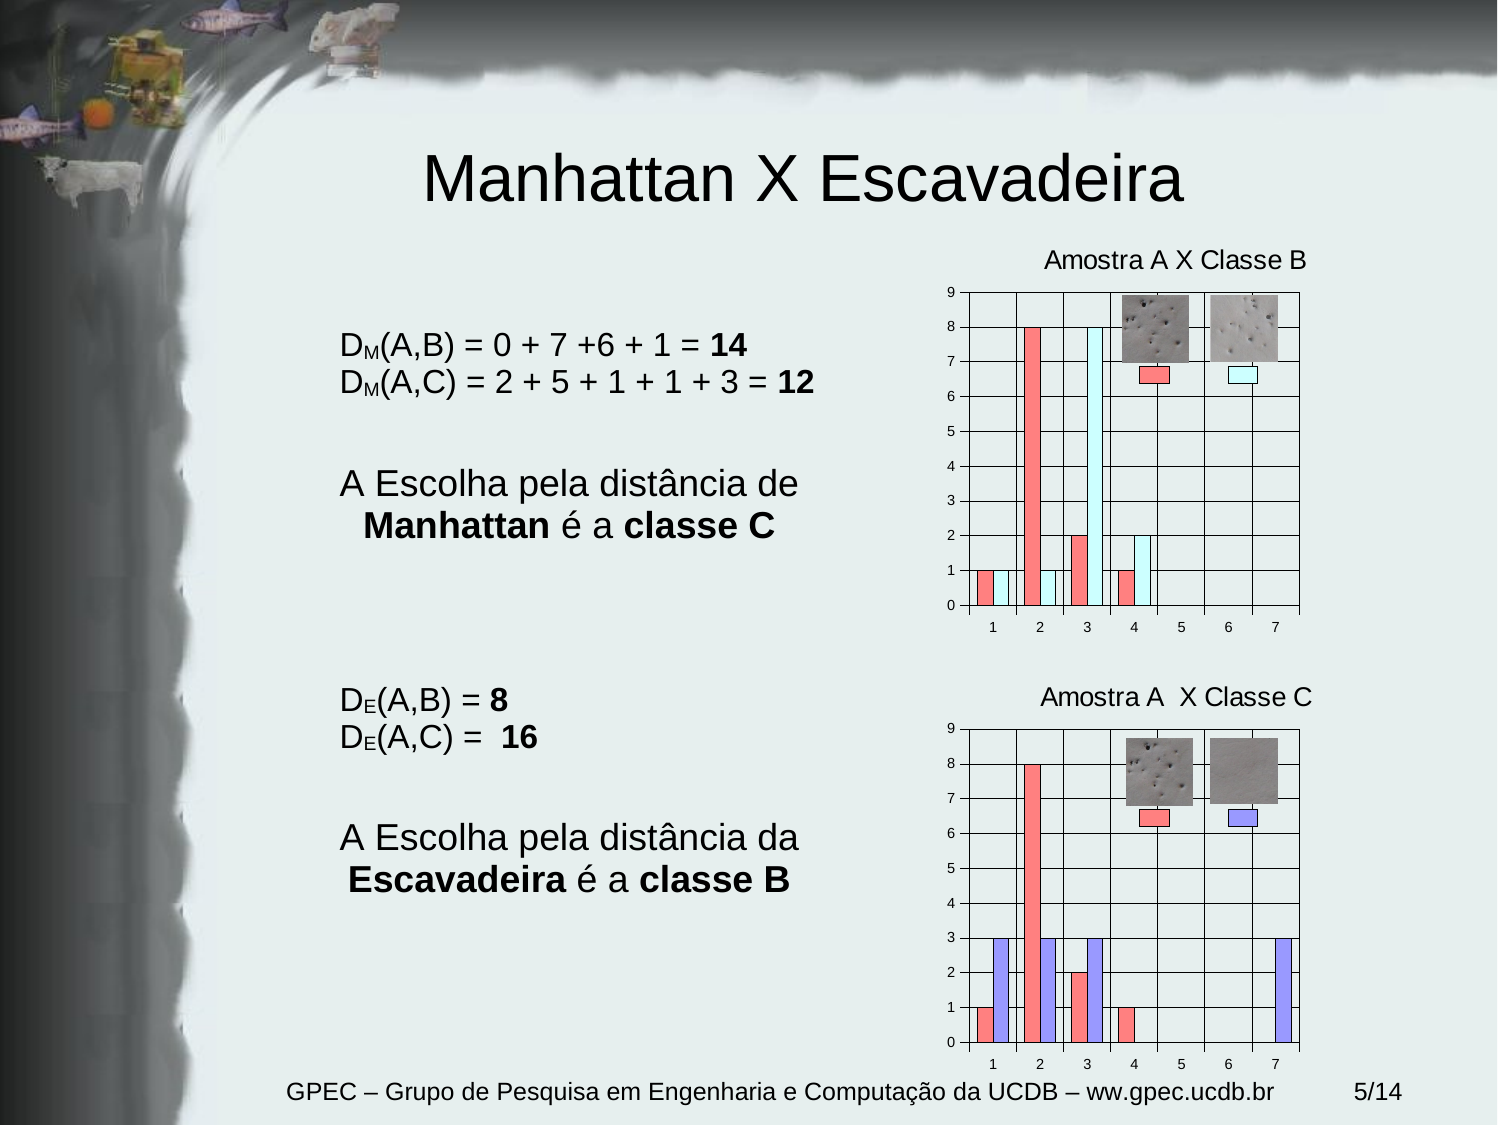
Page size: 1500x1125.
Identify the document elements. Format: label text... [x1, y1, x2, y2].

chart [937, 229, 1411, 645]
text_box [1228, 809, 1258, 827]
text_box DM(A,B) = 0 + 7 +6 + 1 = 14 DM(A,C) = 2 + 5 + 1 + 1 + 3 = 12 [324, 319, 840, 454]
text_box [1139, 366, 1170, 384]
picture [0, 0, 1498, 1125]
text_box [1139, 809, 1170, 827]
text_box [1228, 366, 1258, 384]
title Manhattan X Escavadeira [407, 113, 1247, 244]
chart [937, 666, 1411, 1082]
text_box DE(A,B) = 8 DE(A,C) = 16 [324, 673, 840, 808]
text_box A Escolha pela distância da Escavadeira é a classe B [324, 809, 815, 937]
text_box A Escolha pela distância de Manhattan é a classe C [324, 454, 814, 583]
